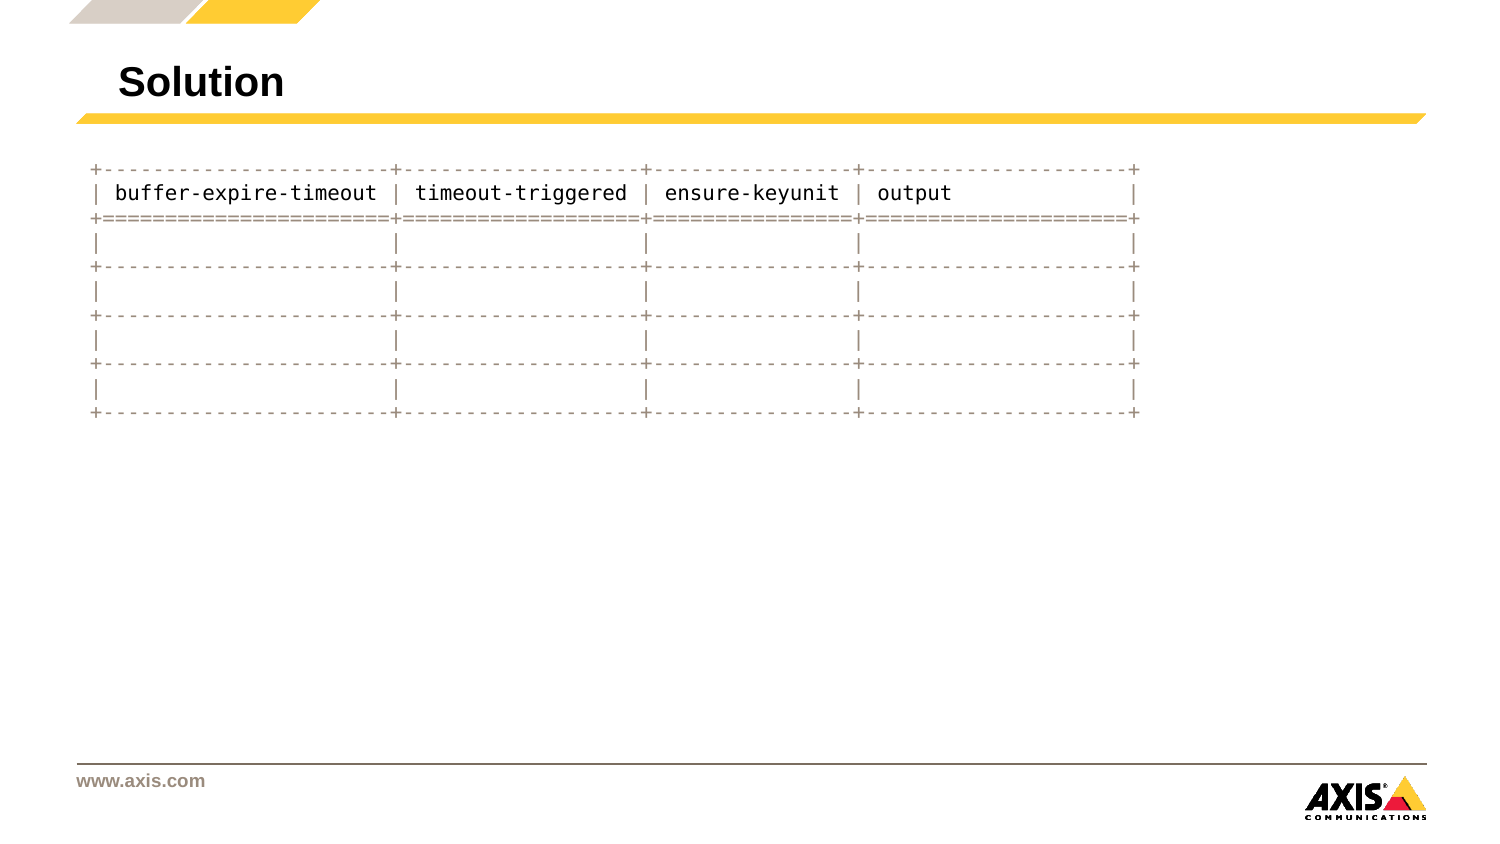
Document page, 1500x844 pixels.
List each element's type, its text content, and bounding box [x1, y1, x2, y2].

picture [1305, 776, 1426, 820]
title Solution [103, 47, 1462, 108]
text_box +-----------------------+-------------------+----------------+---------------------+ | buffer-expire-timeout | timeout-triggered | ensure-keyunit | output | +=======================+===================+================+=====================+ | | | | | +-----------------------+-------------------+----------------+---------------------+ | | | | | +-----------------------+-------------------+----------------+---------------------+ | | | | | +-----------------------+-------------------+----------------+---------------------+ | | | | | +-----------------------+-------------------+----------------+---------------------+ [75, 150, 1238, 432]
